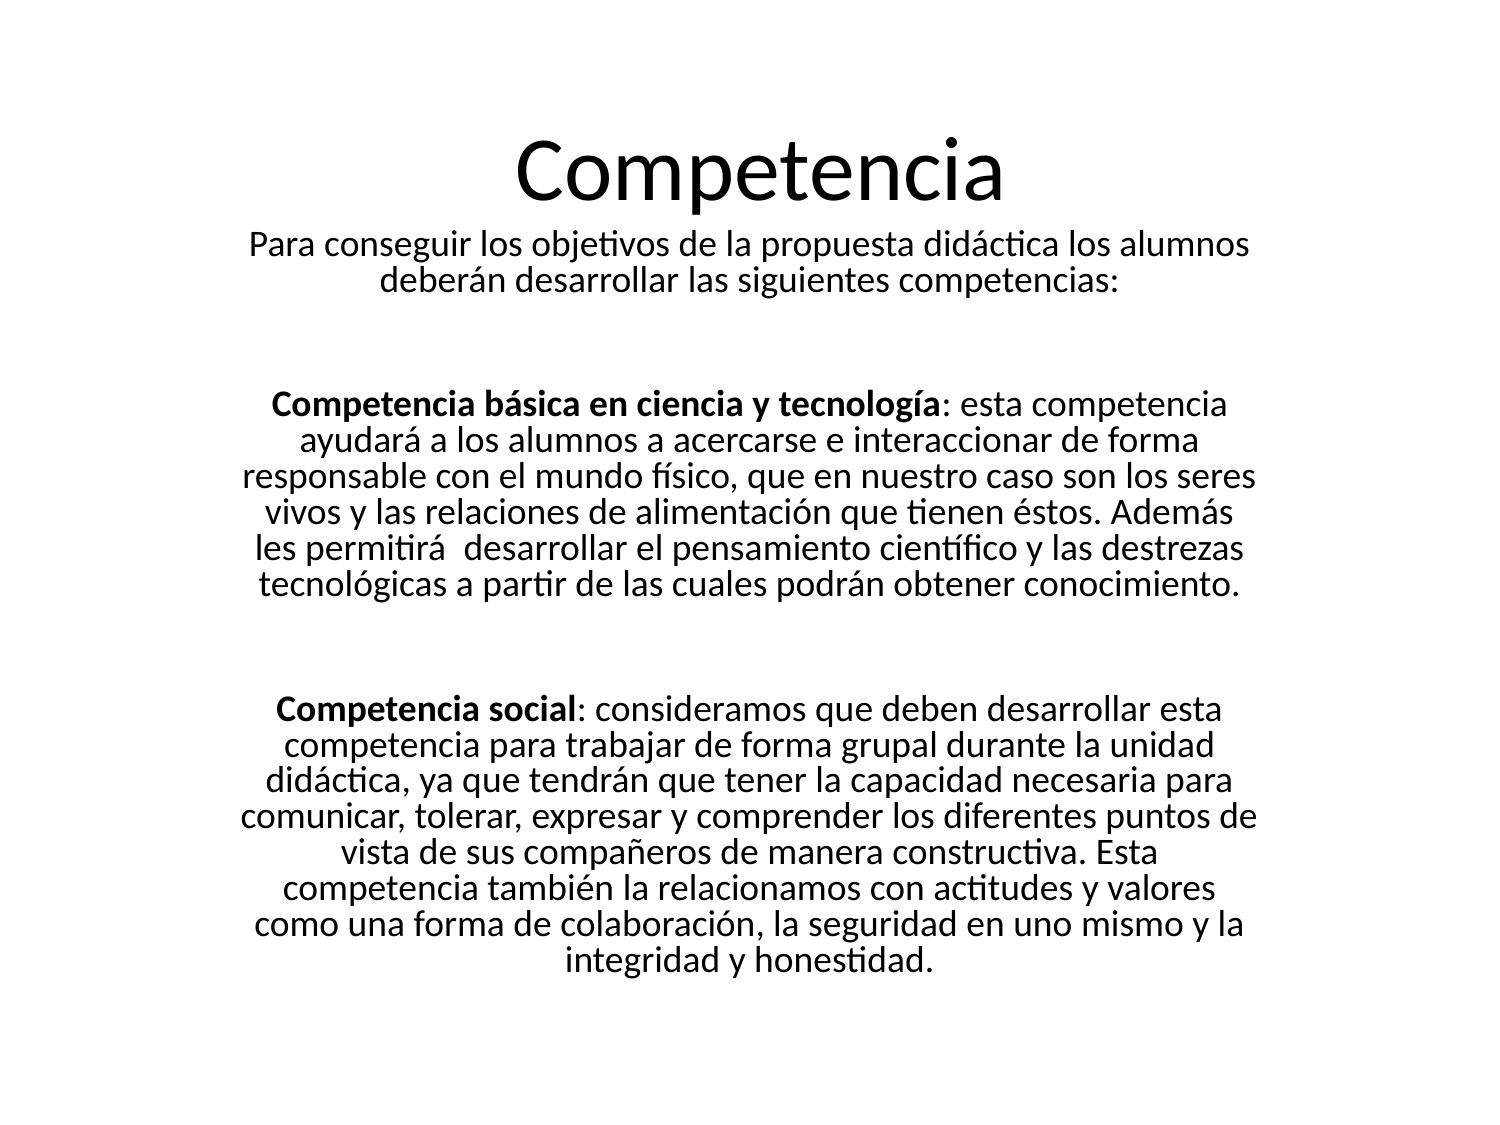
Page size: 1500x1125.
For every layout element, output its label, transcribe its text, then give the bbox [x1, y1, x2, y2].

title Competencia [123, 42, 1399, 284]
subtitle Para conseguir los objetivos de la propuesta didáctica los alumnos deberán desarrollar las siguientes competencias: Competencia básica en ciencia y tecnología: esta competencia ayudará a los alumnos a acercarse e interaccionar de forma responsable con el mundo físico, que en nuestro caso son los seres vivos y las relaciones de alimentación que tienen éstos. Además les permitirá desarrollar el pensamiento científico y las destrezas tecnológicas a partir de las cuales podrán obtener conocimiento. Competencia social: consideramos que deben desarrollar esta competencia para trabajar de forma grupal durante la unidad didáctica, ya que tendrán que tener la capacidad necesaria para comunicar, tolerar, expresar y comprender los diferentes puntos de vista de sus compañeros de manera constructiva. Esta competencia también la relacionamos con actitudes y valores como una forma de colaboración, la seguridad en uno mismo y la integridad y honestidad. [225, 219, 1276, 1012]
